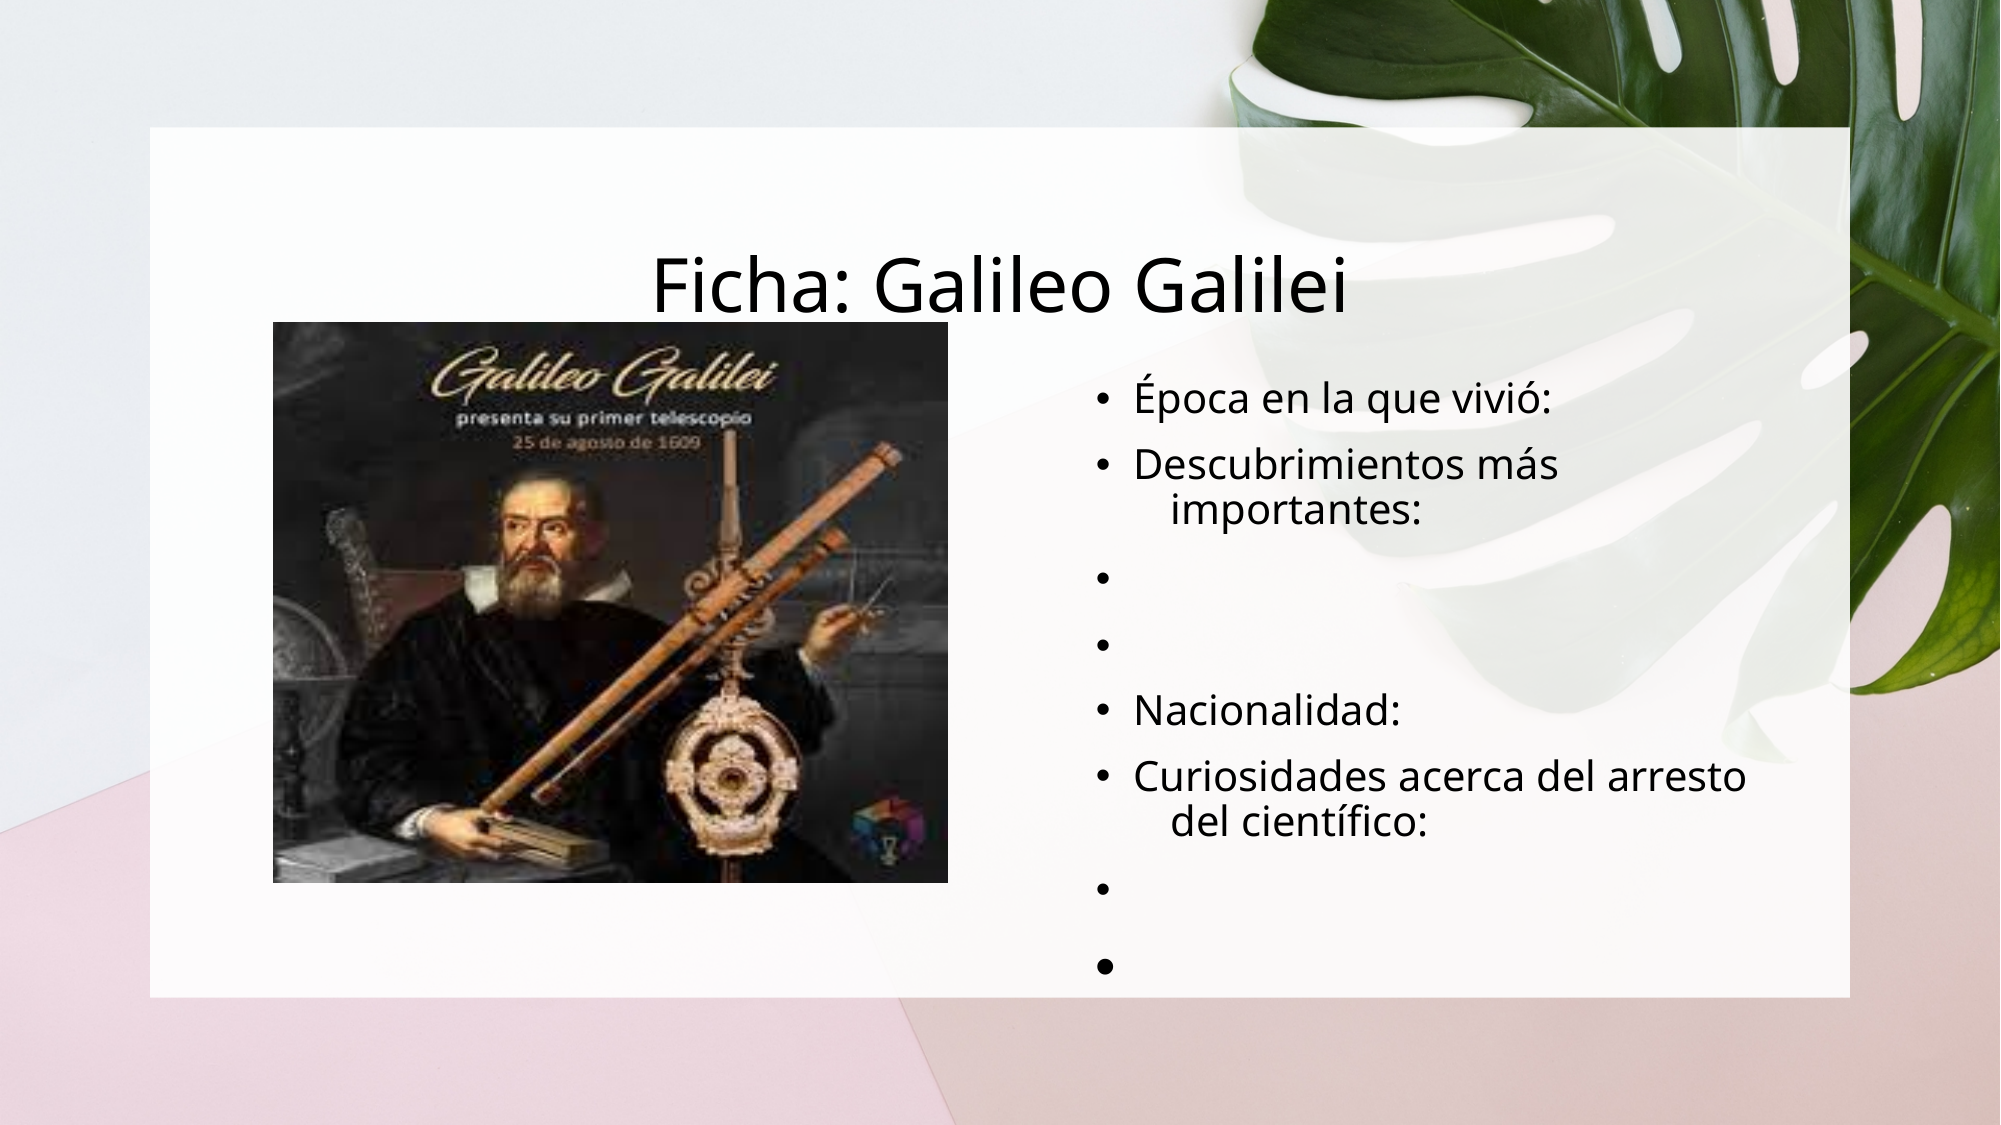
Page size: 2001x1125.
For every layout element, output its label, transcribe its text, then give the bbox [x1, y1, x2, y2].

title Ficha: Galileo Galilei [208, 146, 1792, 337]
picture [1648, 773, 1987, 1112]
picture [273, 323, 948, 883]
list Época en la que vivió: Descubrimientos más importantes: Nacionalidad: Curiosidades acerca del arresto del científico: [1080, 370, 1771, 952]
